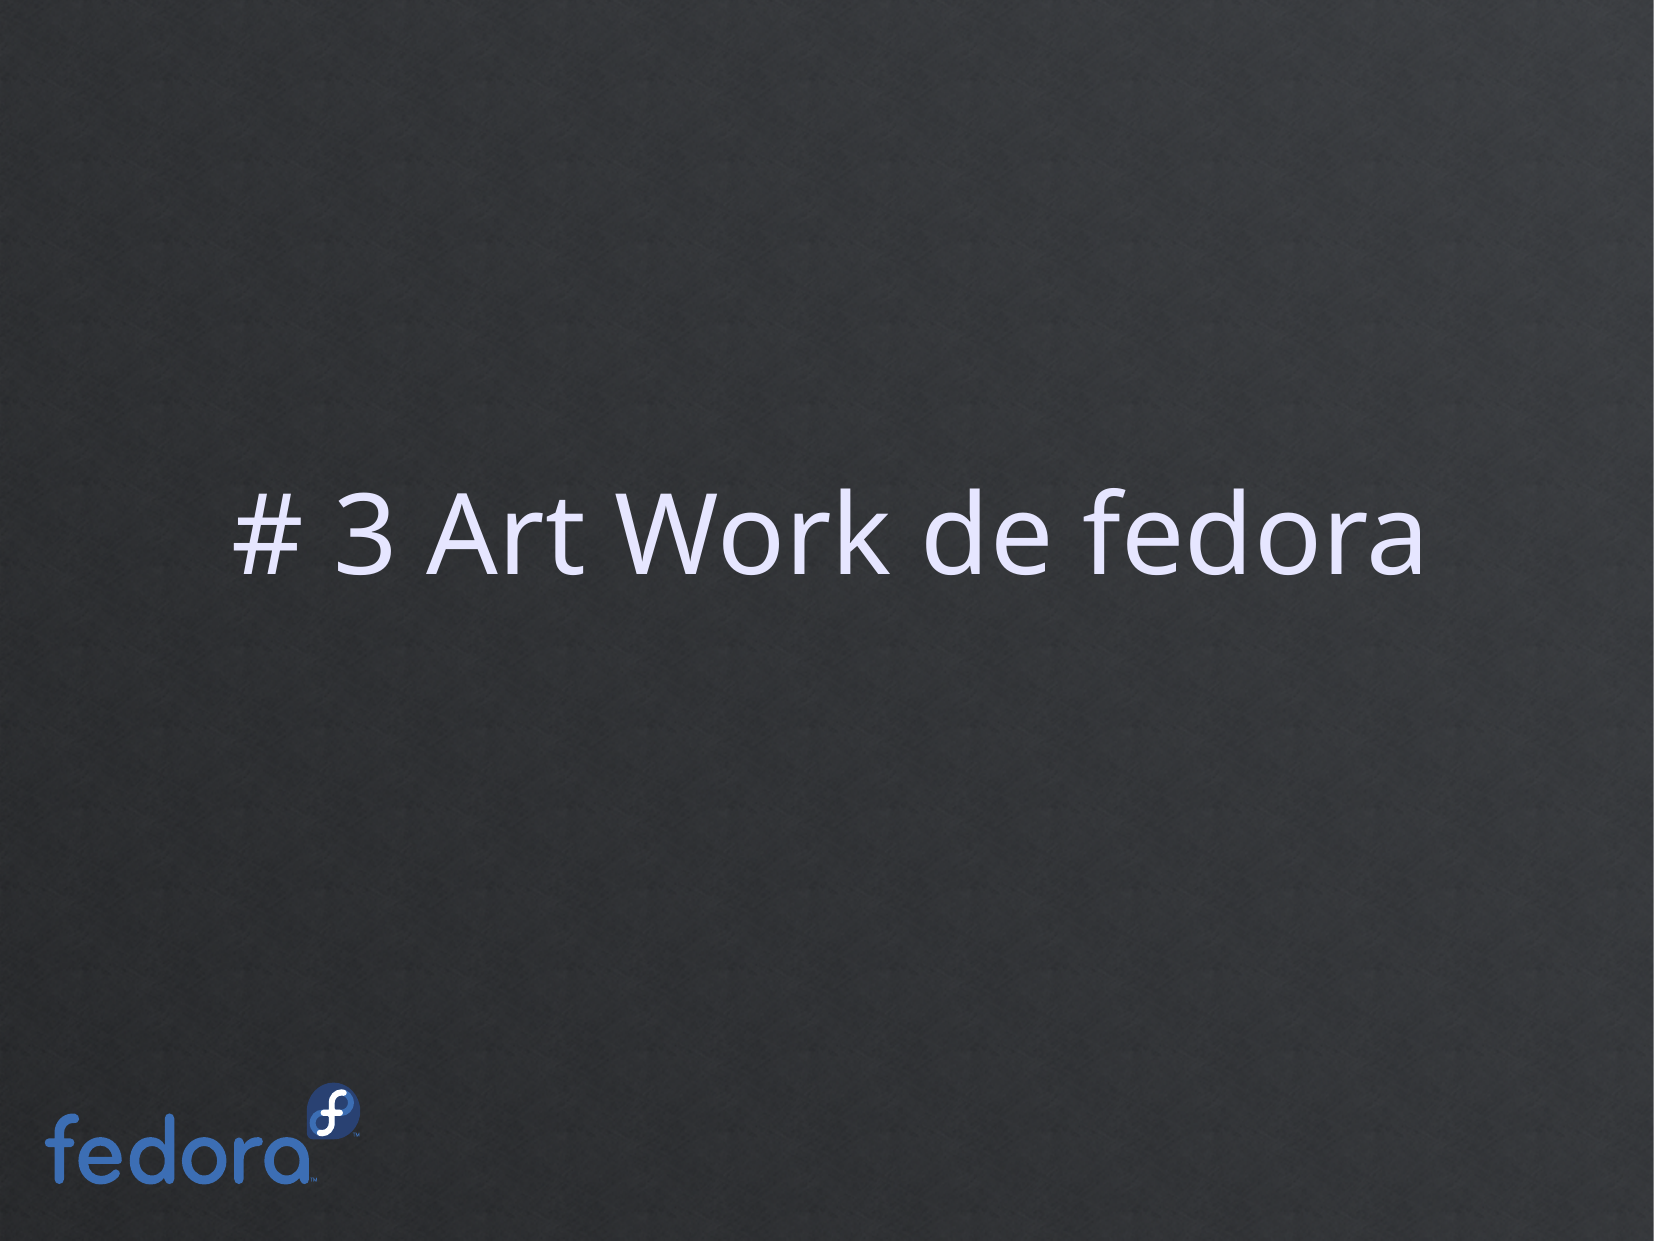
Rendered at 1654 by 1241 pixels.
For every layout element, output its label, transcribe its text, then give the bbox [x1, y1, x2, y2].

title # 3 Art Work de fedora [86, 427, 1576, 635]
picture [0, 0, 1654, 1241]
